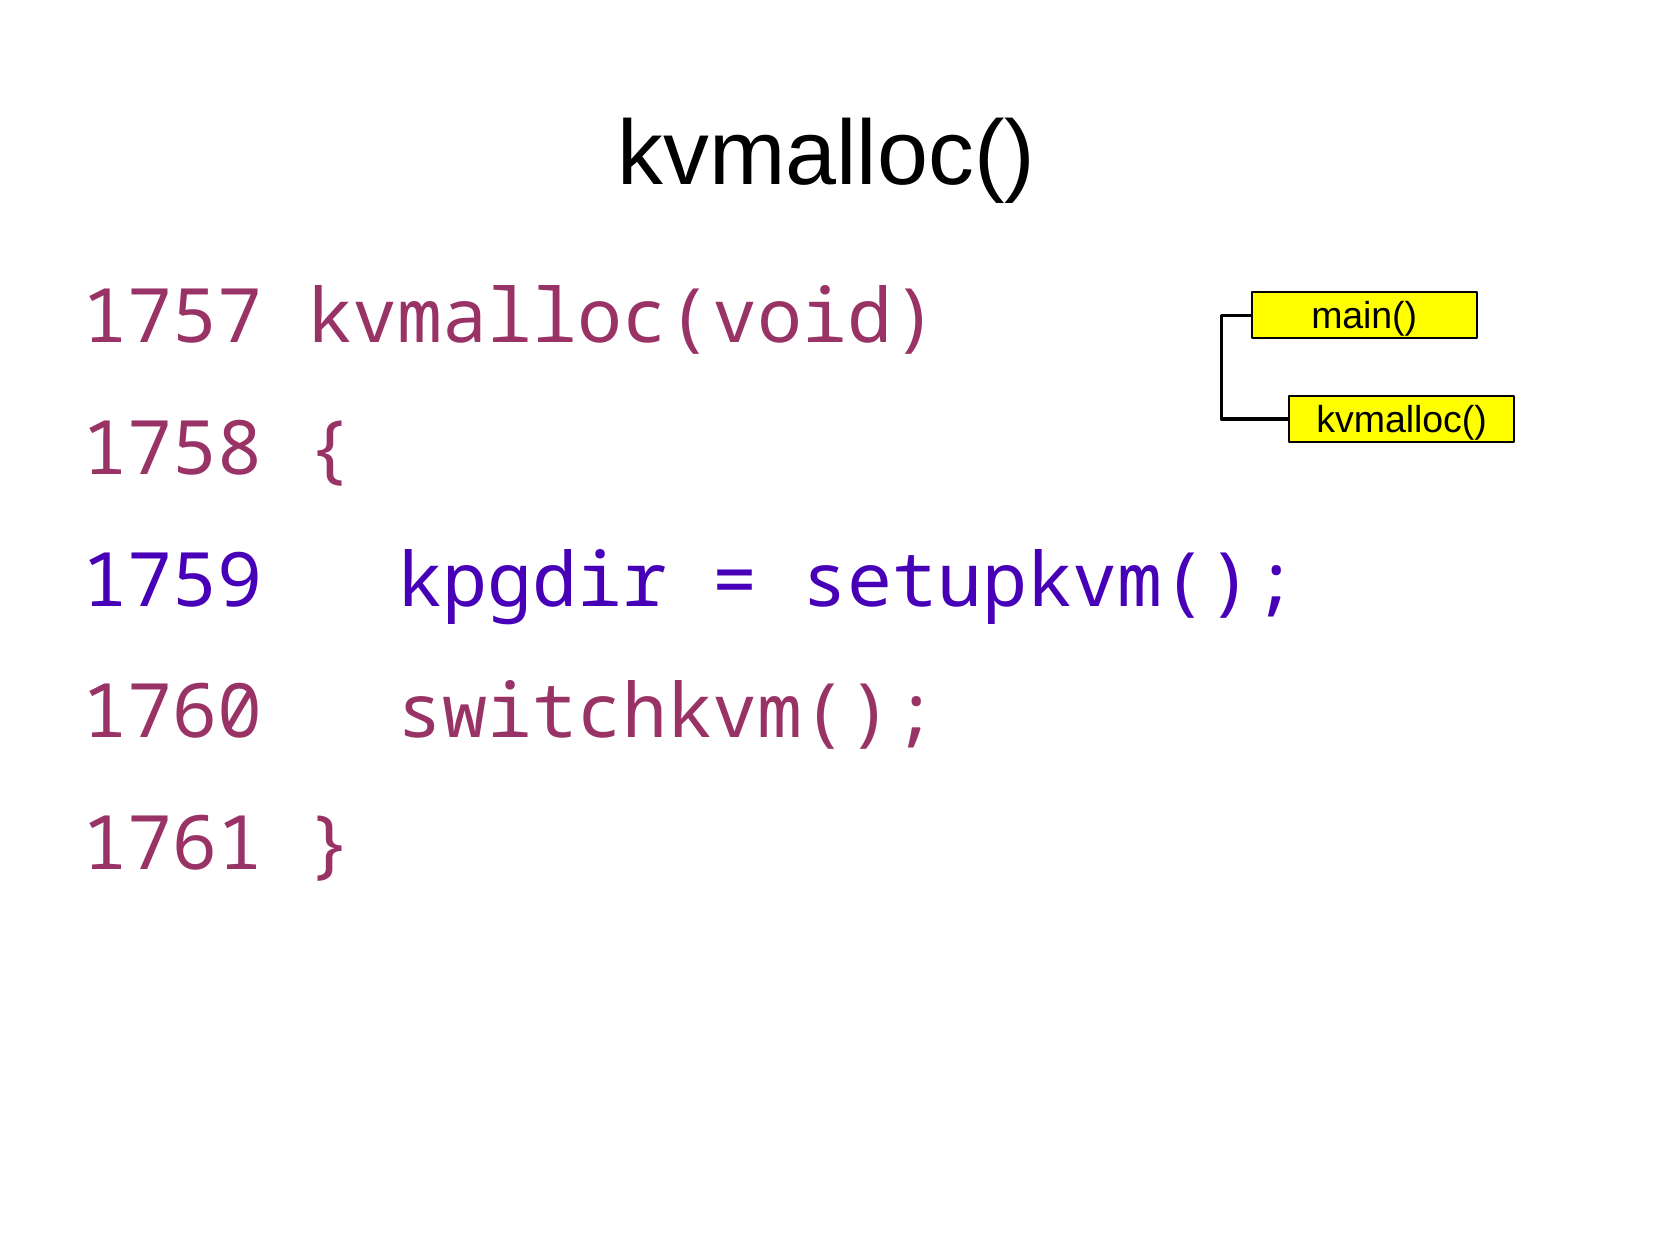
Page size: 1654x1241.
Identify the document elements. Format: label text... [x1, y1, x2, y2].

text_box kvmalloc() [1289, 395, 1515, 443]
text_box main() [1251, 292, 1477, 339]
list 1757 kvmalloc(void) 1758 { 1759 kpgdir = setupkvm(); 1760 switchkvm(); 1761 } [82, 262, 1571, 1163]
title kvmalloc() [82, 49, 1571, 257]
